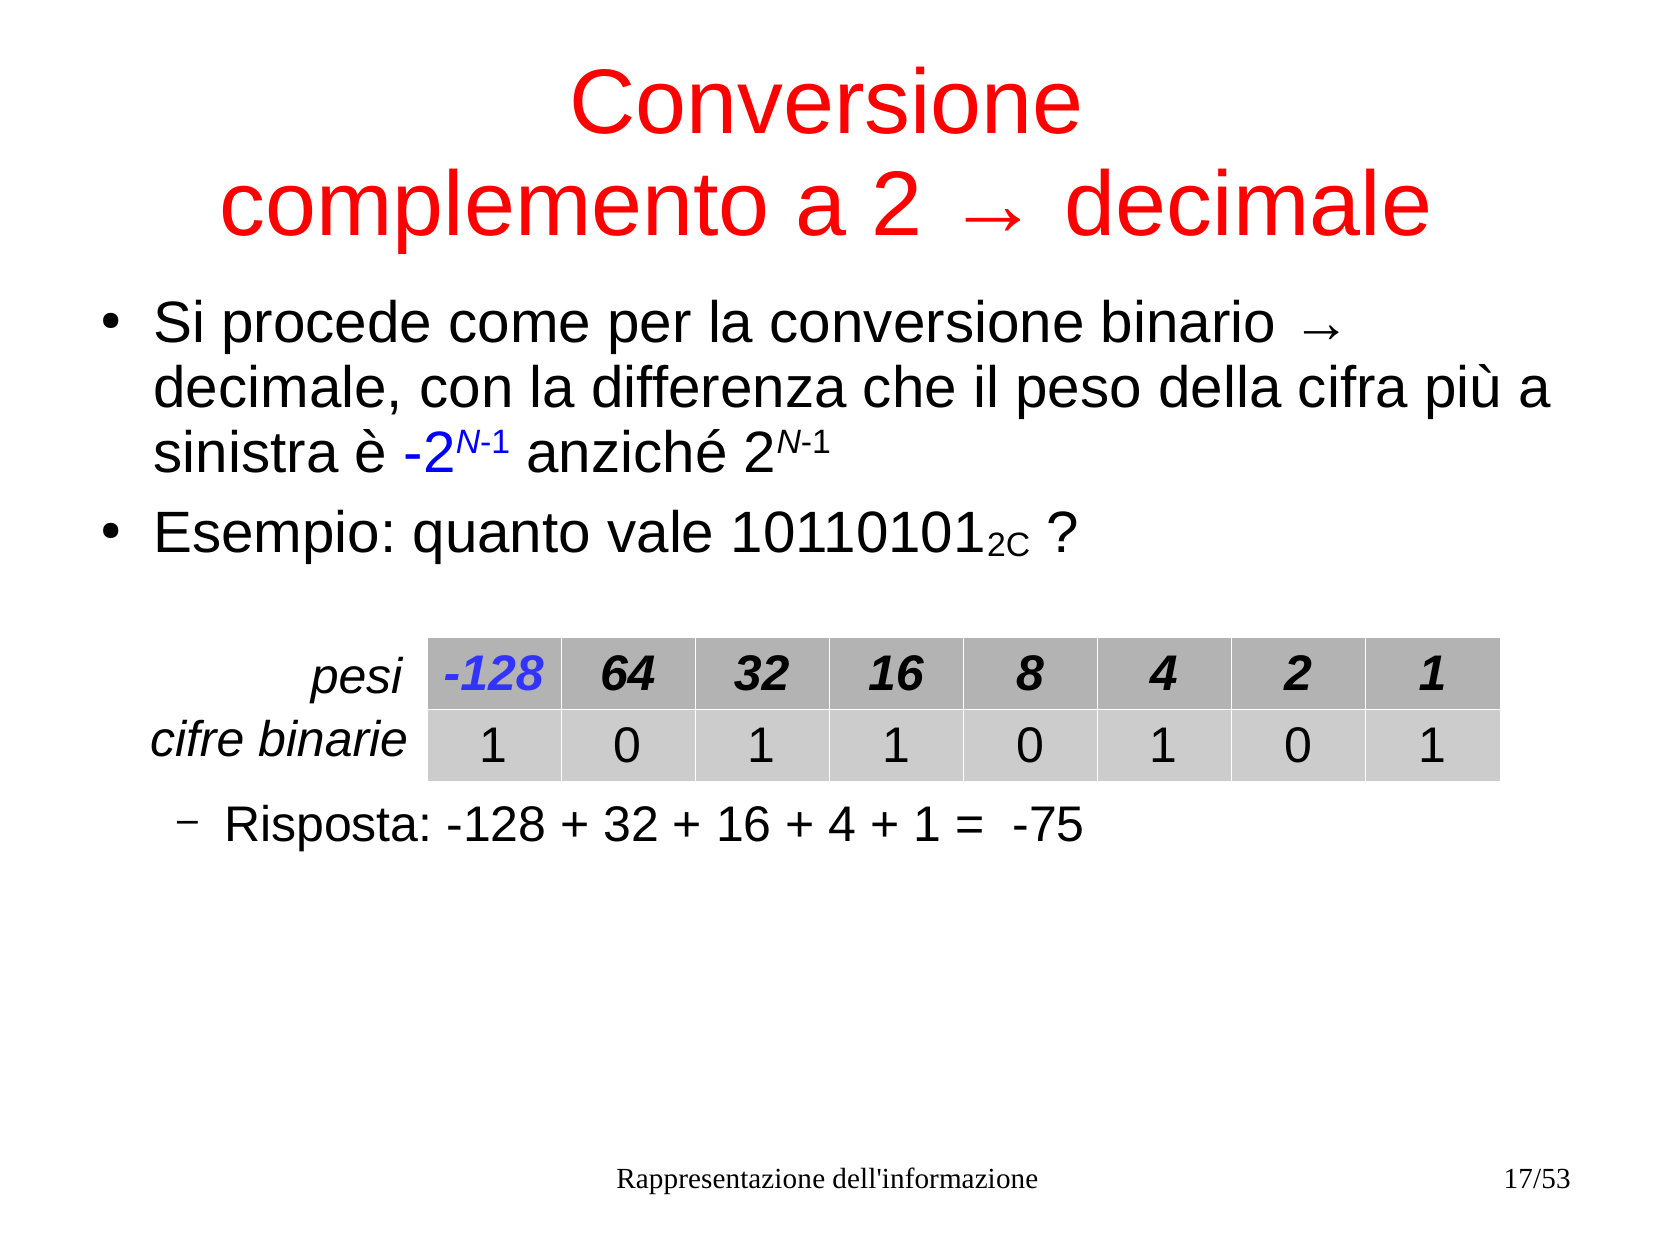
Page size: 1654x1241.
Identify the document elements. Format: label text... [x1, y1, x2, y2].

table_cell 0 [964, 710, 1097, 781]
table_header 16 [830, 638, 963, 709]
table_cell 1 [1098, 710, 1231, 781]
table_cell 1 [428, 710, 561, 781]
text_box cifre binarie [150, 711, 409, 768]
table_cell 0 [562, 710, 695, 781]
table_cell 1 [1366, 710, 1500, 781]
table_cell 0 [1232, 710, 1365, 781]
table_header 1 [1366, 638, 1500, 709]
table_header 64 [562, 638, 695, 709]
list Si procede come per la conversione binario → decimale, con la differenza che il peso della cifra più a sinistra è -2N-1 anziché 2N-1 Esempio: quanto vale 101101012C ? Risposta: -128 + 32 + 16 + 4 + 1 = -75 [82, 290, 1571, 1126]
table_cell 1 [830, 710, 963, 781]
table_header 8 [964, 638, 1097, 709]
table_header 4 [1098, 638, 1231, 709]
title Conversione complemento a 2 → decimale [82, 49, 1571, 257]
table_header 32 [696, 638, 829, 709]
table_cell 1 [696, 710, 829, 781]
table_header -128 [428, 638, 561, 709]
table_header 2 [1232, 638, 1365, 709]
text_box pesi [310, 647, 403, 705]
